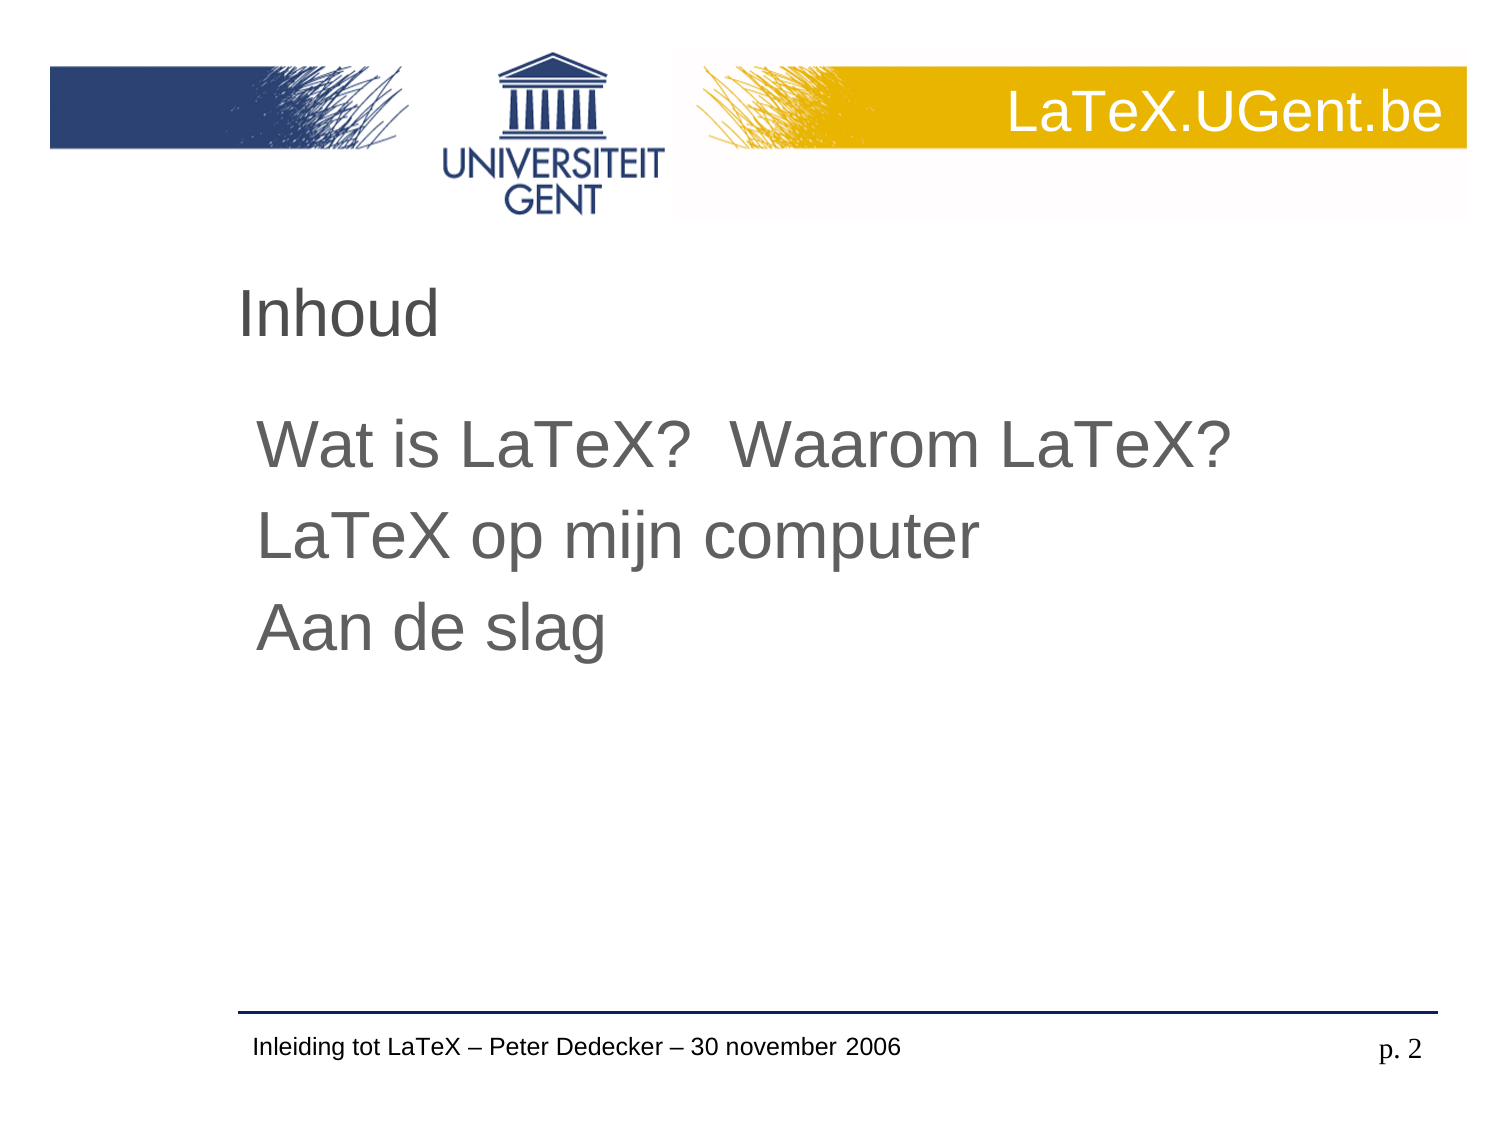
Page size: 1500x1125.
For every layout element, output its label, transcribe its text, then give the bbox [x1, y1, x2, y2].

picture [50, 49, 1467, 219]
list Wat is LaTeX? Waarom LaTeX? LaTeX op mijn computer Aan de slag [237, 406, 1438, 1022]
title Inhoud [237, 219, 1438, 406]
